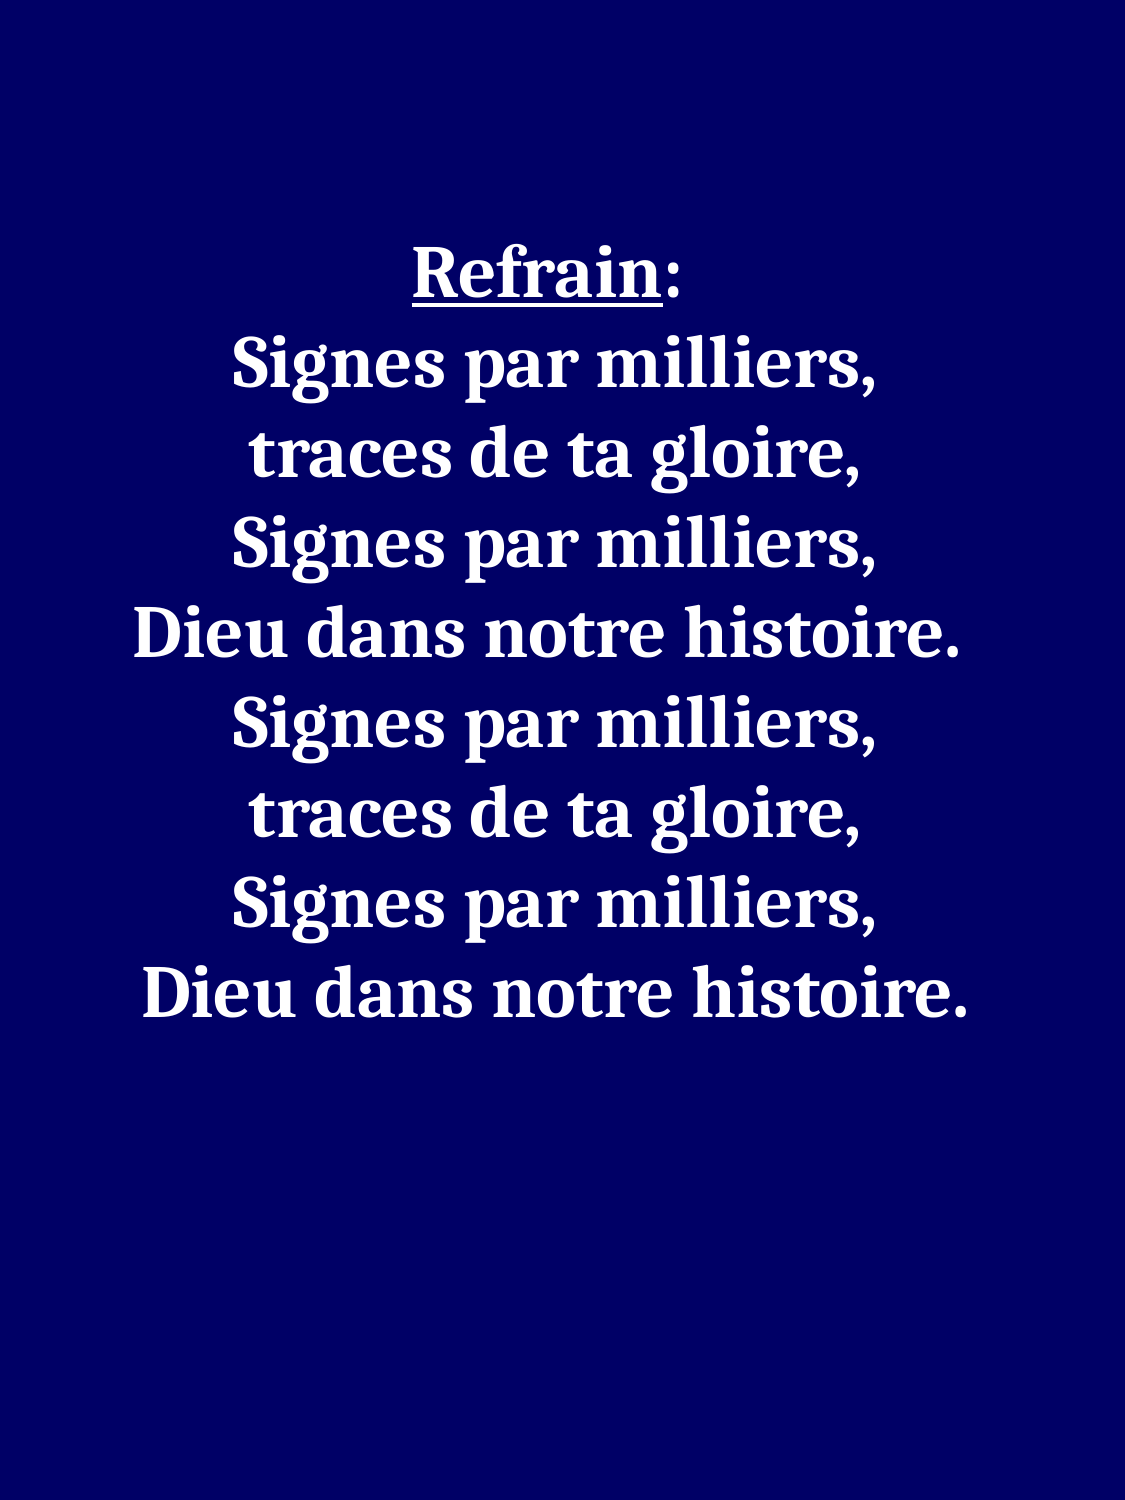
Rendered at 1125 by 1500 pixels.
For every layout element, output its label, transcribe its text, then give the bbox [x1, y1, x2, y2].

text_box Refrain: Signes par milliers, traces de ta gloire, Signes par milliers, Dieu dans notre histoire. Signes par milliers, traces de ta gloire, Signes par milliers, Dieu dans notre histoire. [0, 79, 1125, 1286]
